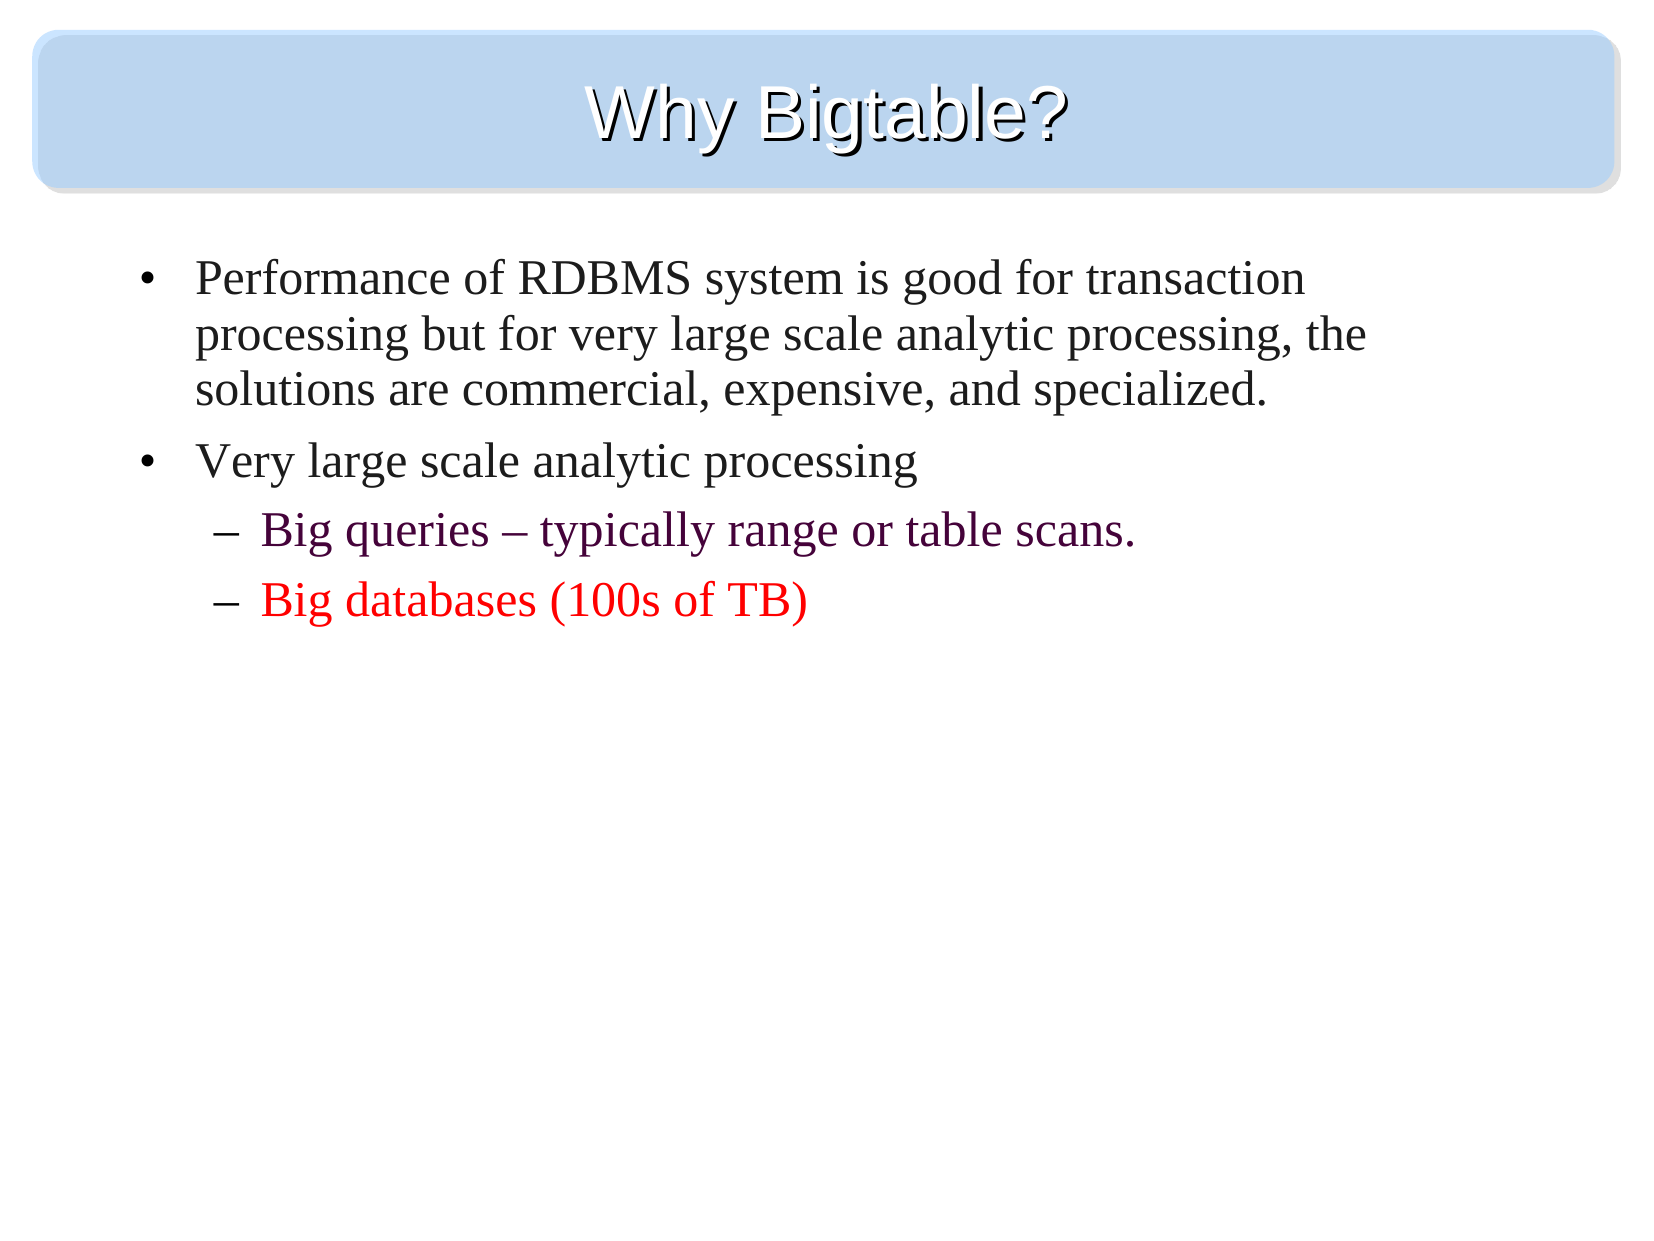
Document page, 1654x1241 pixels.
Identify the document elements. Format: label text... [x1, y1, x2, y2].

list Performance of RDBMS system is good for transaction processing but for very large scale analytic processing, the solutions are commercial, expensive, and specialized. Very large scale analytic processing Big queries – typically range or table scans. Big databases (100s of TB) [124, 242, 1530, 1103]
text_box [32, 29, 1615, 188]
title Why Bigtable? [123, 34, 1530, 191]
